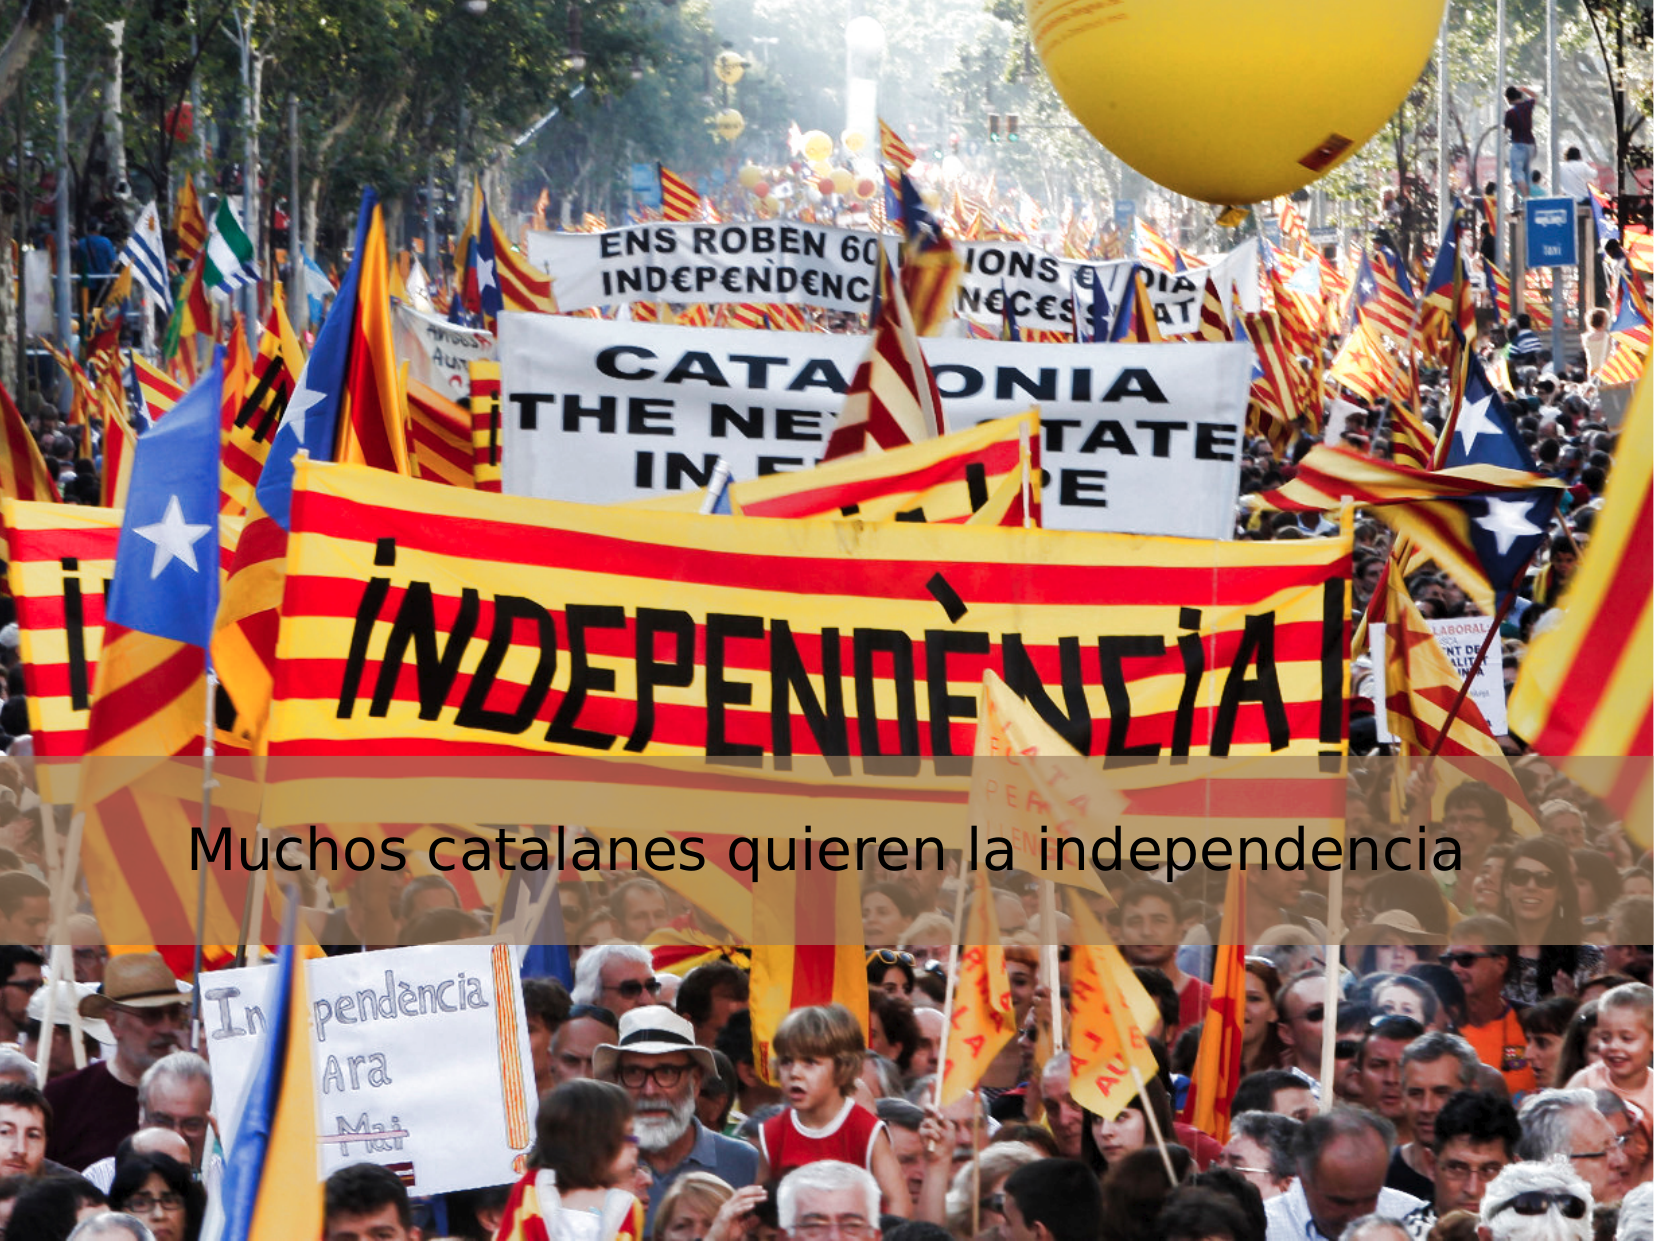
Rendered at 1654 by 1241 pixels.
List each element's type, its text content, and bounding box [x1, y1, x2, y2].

picture [0, 0, 1654, 755]
text_box Muchos catalanes quieren la independencia [0, 755, 1654, 945]
picture [0, 945, 1654, 1241]
